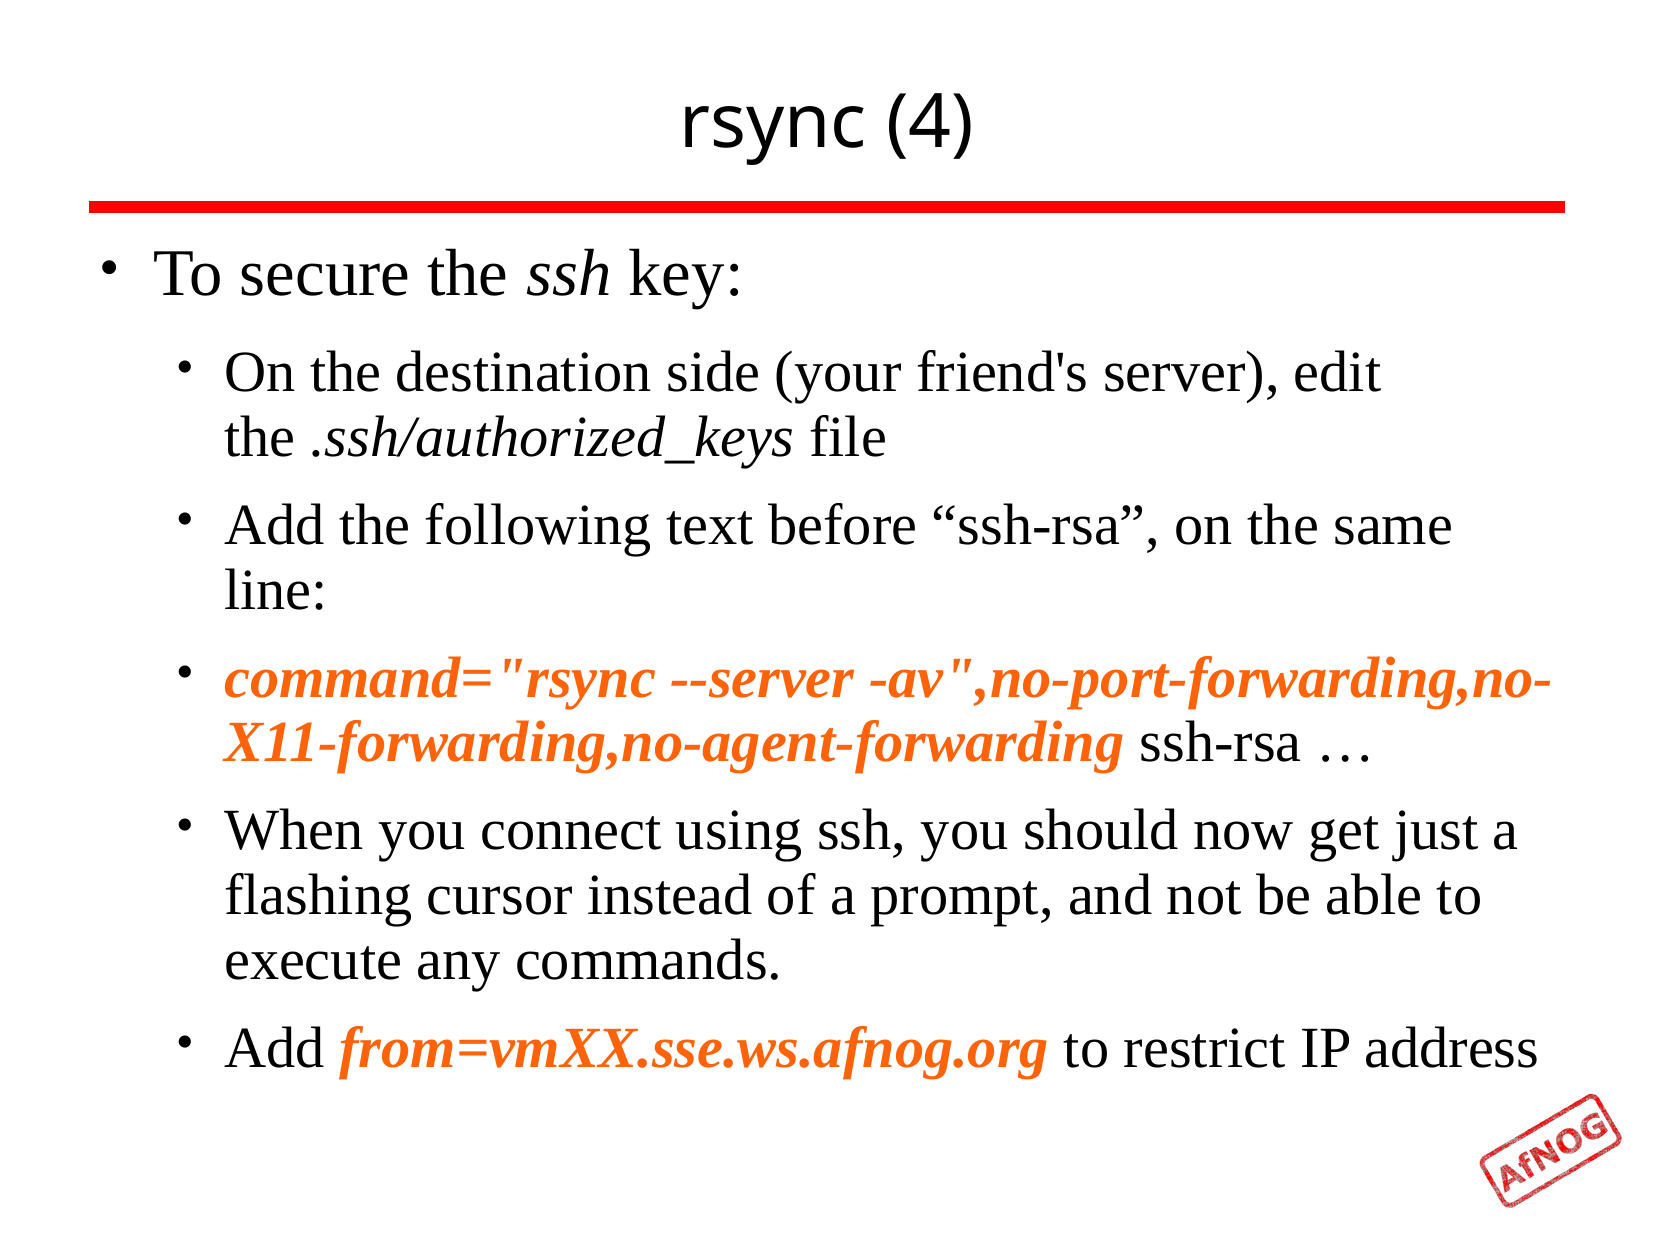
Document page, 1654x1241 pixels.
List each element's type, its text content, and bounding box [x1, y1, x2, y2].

picture [1476, 1090, 1625, 1211]
list To secure the ssh key: On the destination side (your friend's server), edit the .ssh/authorized_keys file Add the following text before “ssh-rsa”, on the same line: command="rsync --server -av",no-port-forwarding,no-X11-forwarding,no-agent-forwarding ssh-rsa … When you connect using ssh, you should now get just a flashing cursor instead of a prompt, and not be able to execute any commands. Add from=vmXX.sse.ws.afnog.org to restrict IP address [82, 236, 1571, 1123]
title rsync (4) [88, 29, 1565, 207]
